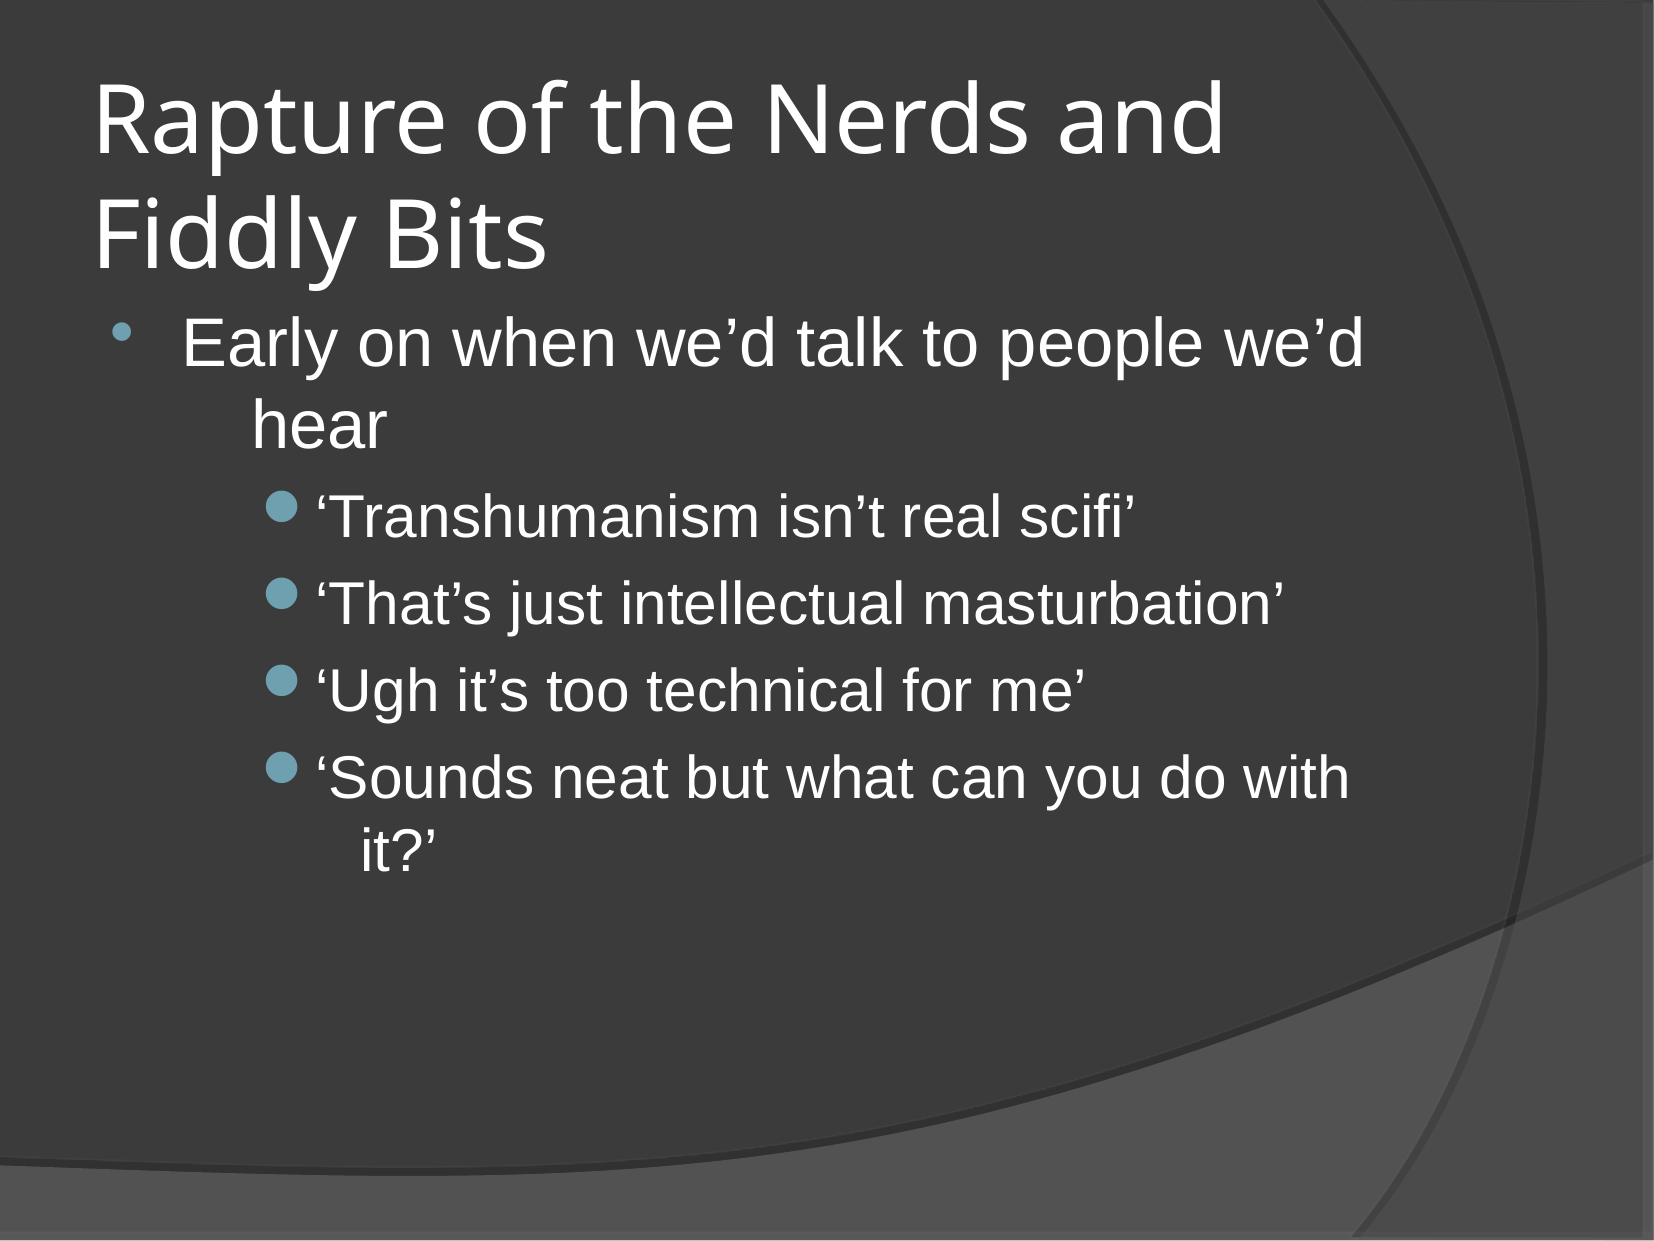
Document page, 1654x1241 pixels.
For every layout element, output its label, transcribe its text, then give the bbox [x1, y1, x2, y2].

title Rapture of the Nerds and Fiddly Bits [82, 49, 1434, 257]
list Early on when we’d talk to people we’d hear ‘Transhumanism isn’t real scifi’ ‘That’s just intellectual masturbation’ ‘Ugh it’s too technical for me’ ‘Sounds neat but what can you do with it?’ [82, 289, 1434, 1108]
